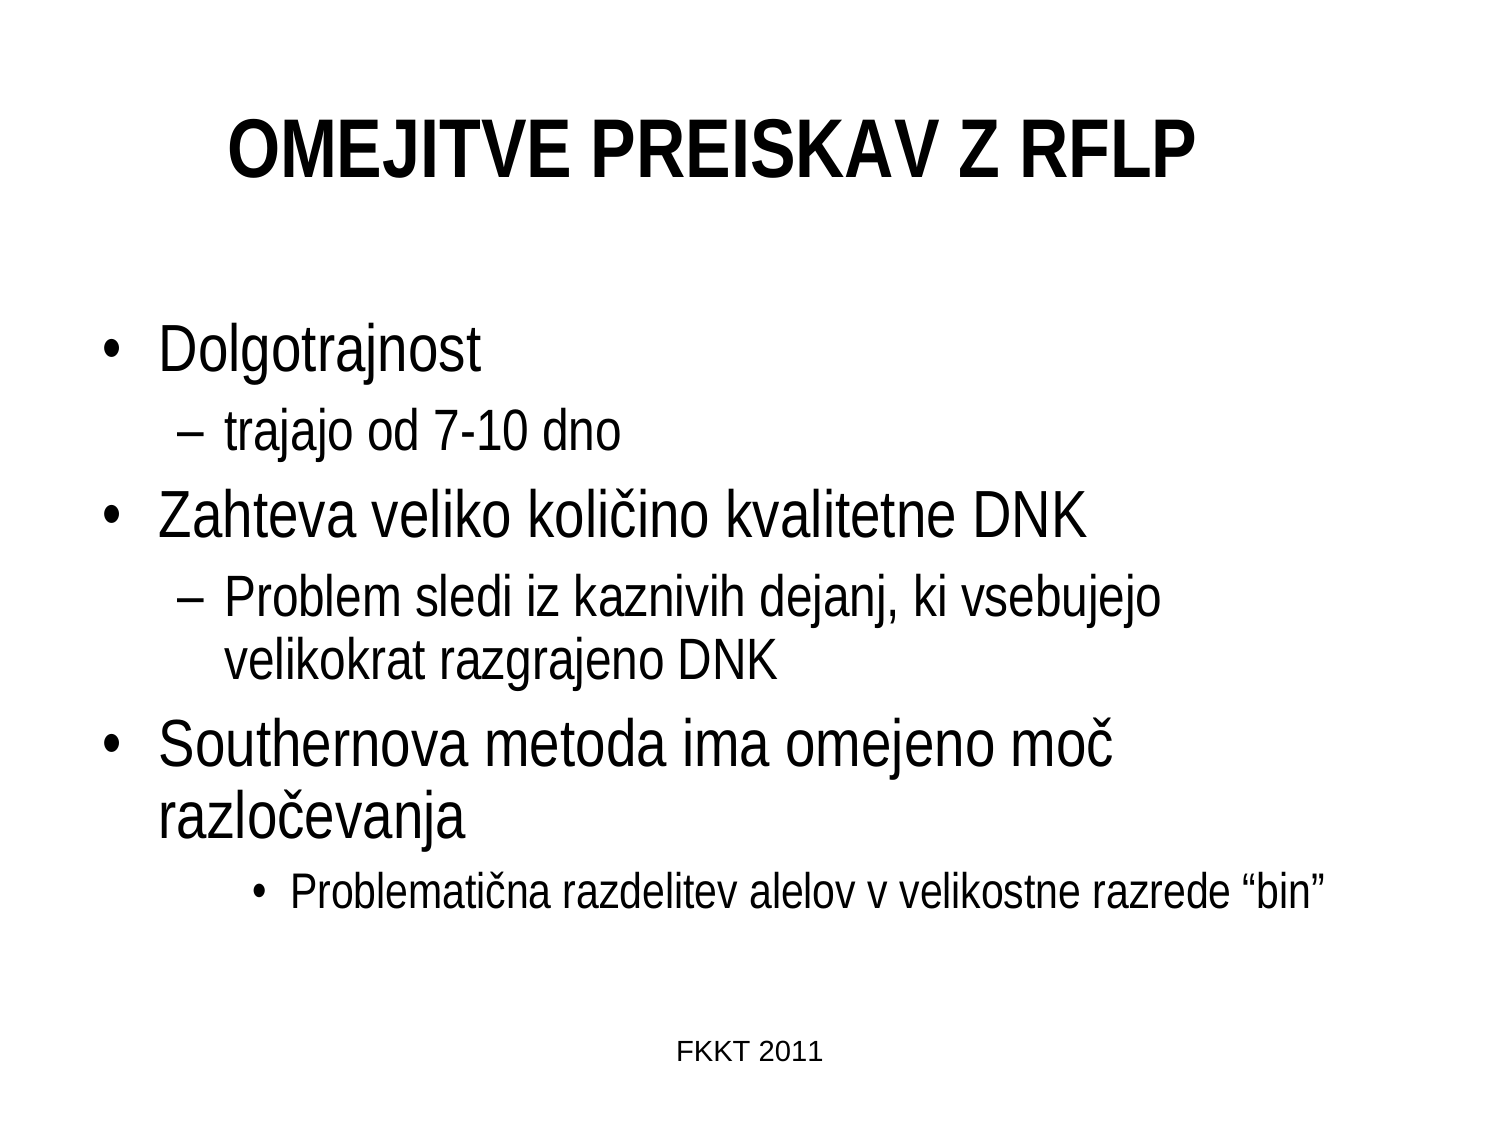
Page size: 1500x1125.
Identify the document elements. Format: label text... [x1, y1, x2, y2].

text_box FKKT 2011 [512, 1024, 988, 1103]
list Dolgotrajnost trajajo od 7-10 dno Zahteva veliko količino kvalitetne DNK Problem sledi iz kaznivih dejanj, ki vsebujejo velikokrat razgrajeno DNK Southernova metoda ima omejeno moč razločevanja Problematična razdelitev alelov v velikostne razrede “bin” [87, 306, 1371, 1020]
title OMEJITVE PREISKAV Z RFLP [75, 49, 1351, 238]
